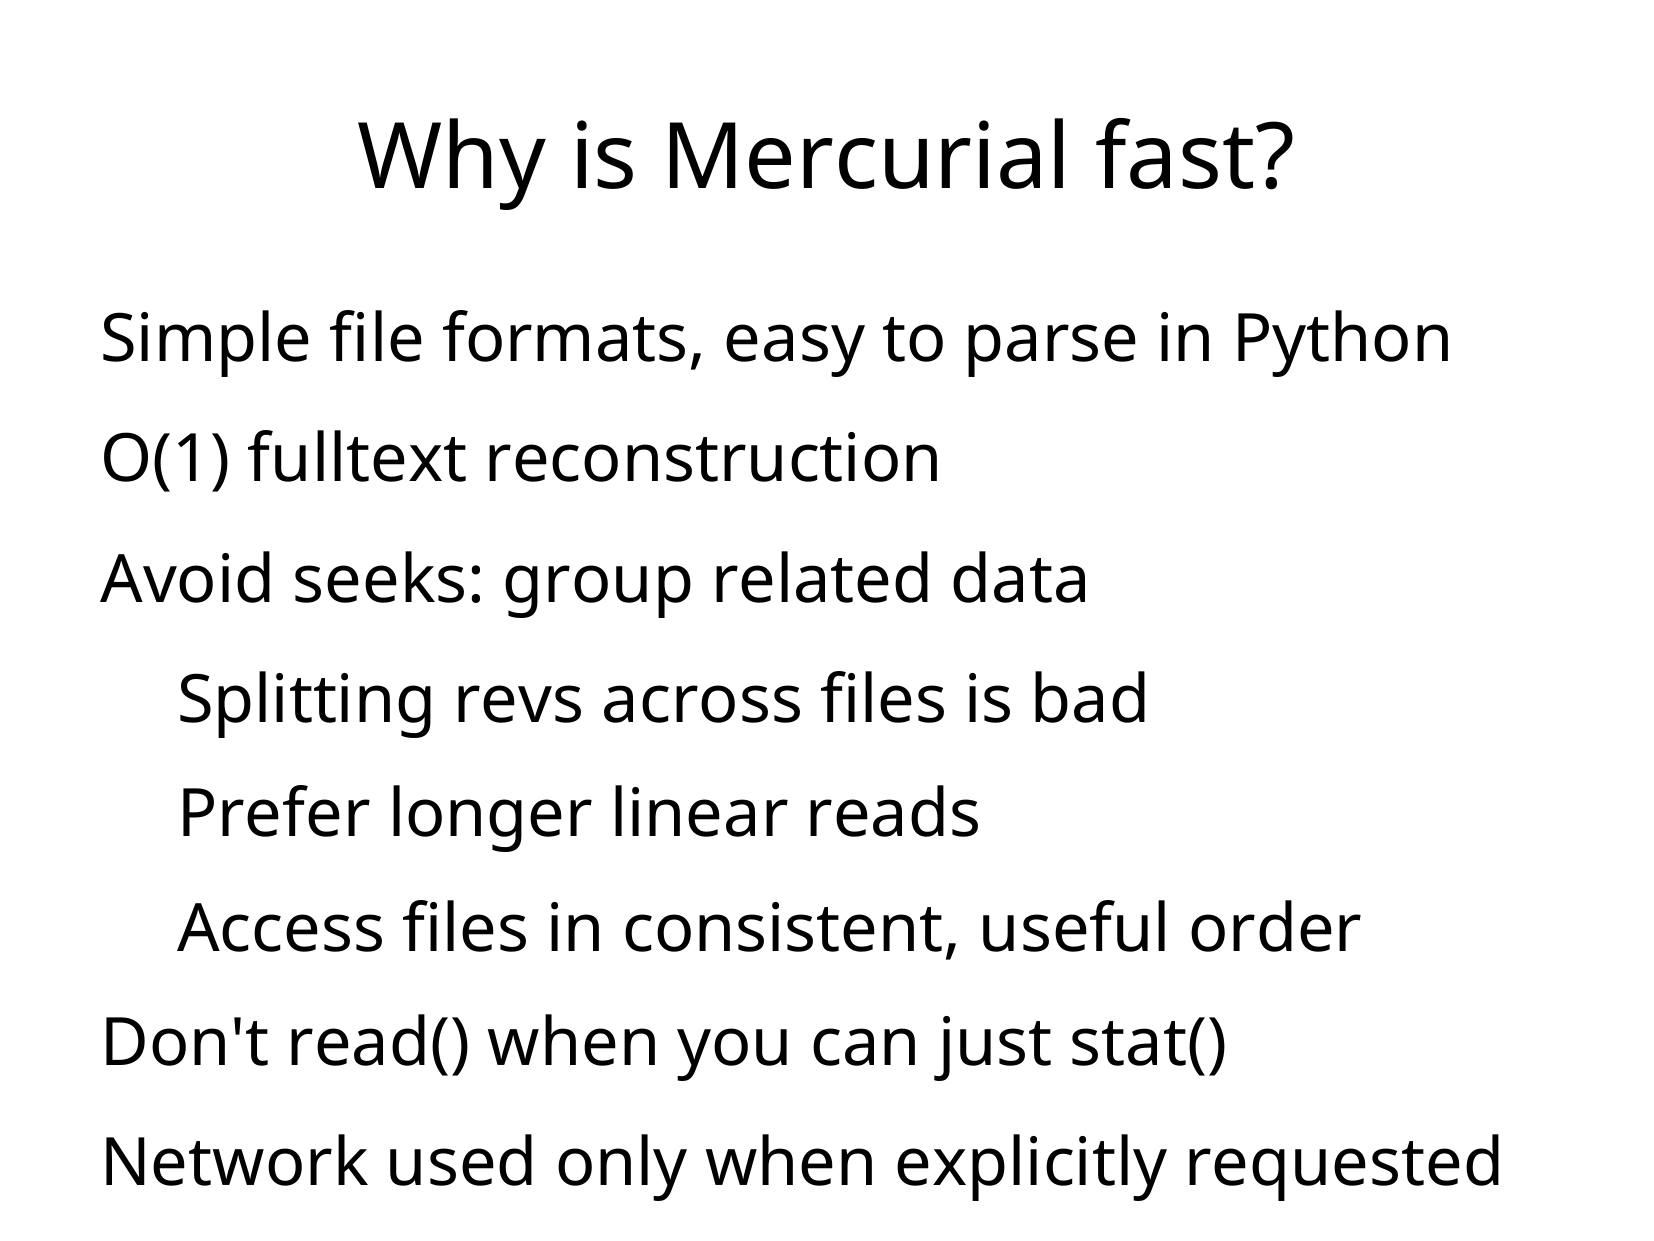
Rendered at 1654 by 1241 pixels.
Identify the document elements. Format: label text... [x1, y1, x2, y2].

title Why is Mercurial fast? [82, 49, 1571, 257]
list Simple file formats, easy to parse in Python O(1) fulltext reconstruction Avoid seeks: group related data Splitting revs across files is bad Prefer longer linear reads Access files in consistent, useful order Don't read() when you can just stat() Network used only when explicitly requested [82, 290, 1571, 1126]
